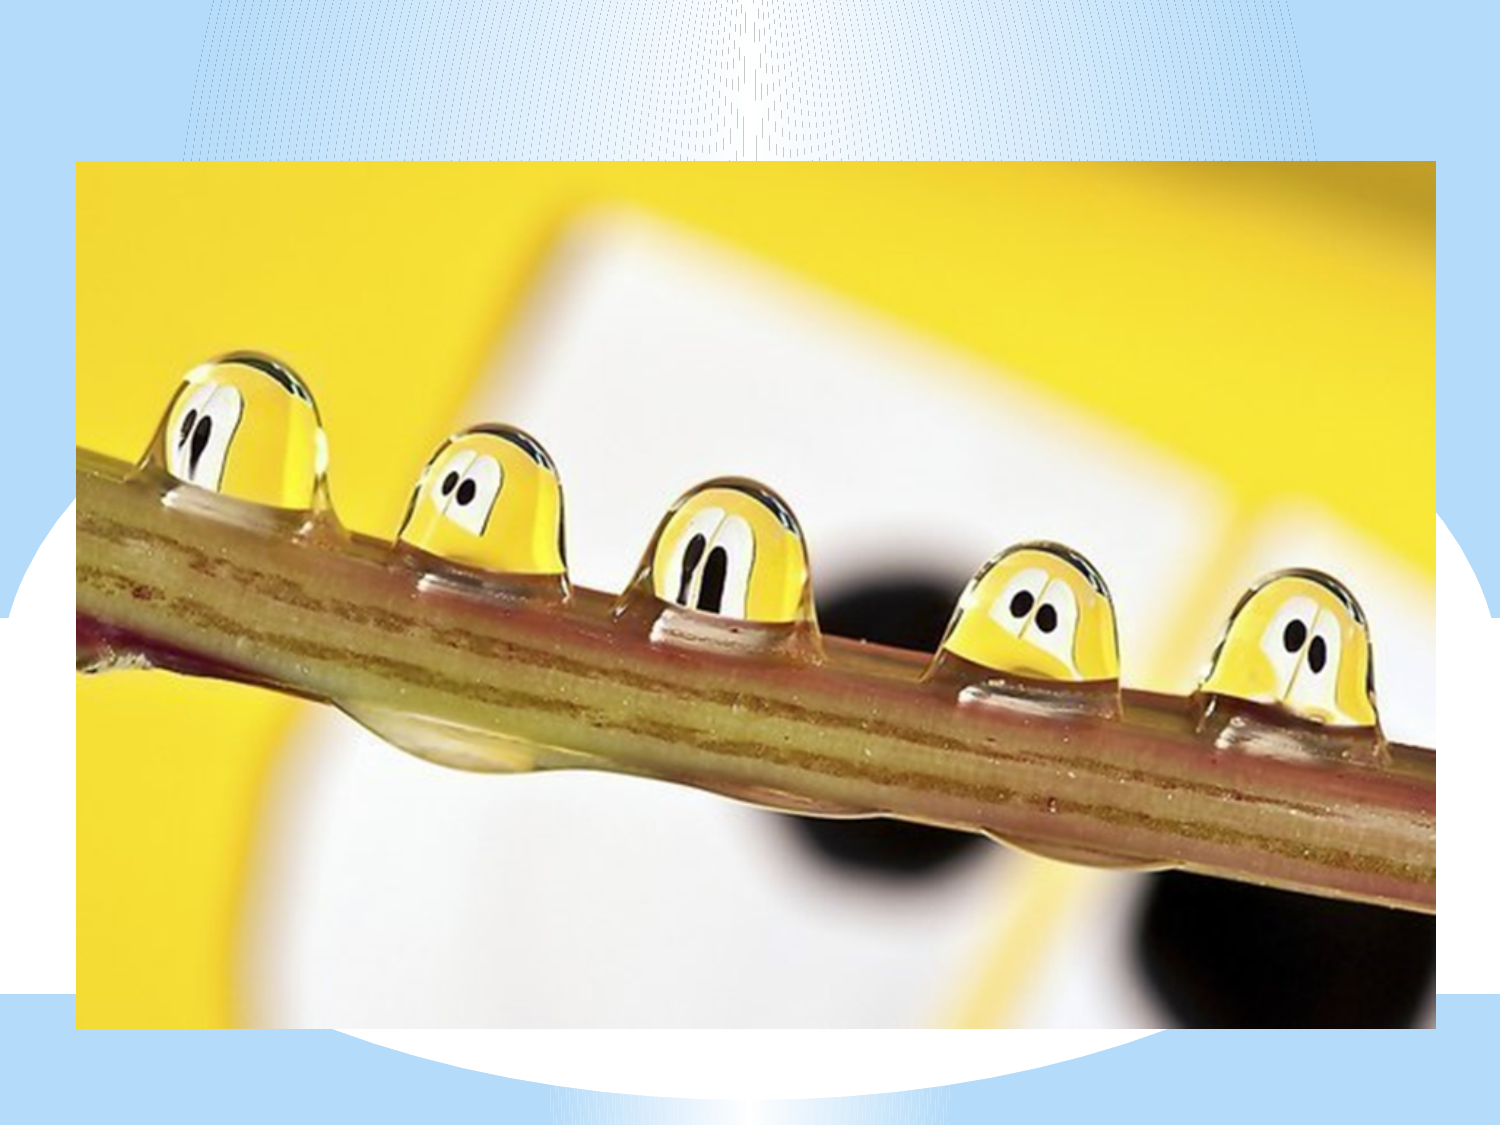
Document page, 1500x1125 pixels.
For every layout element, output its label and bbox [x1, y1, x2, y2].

picture [76, 161, 1436, 1029]
